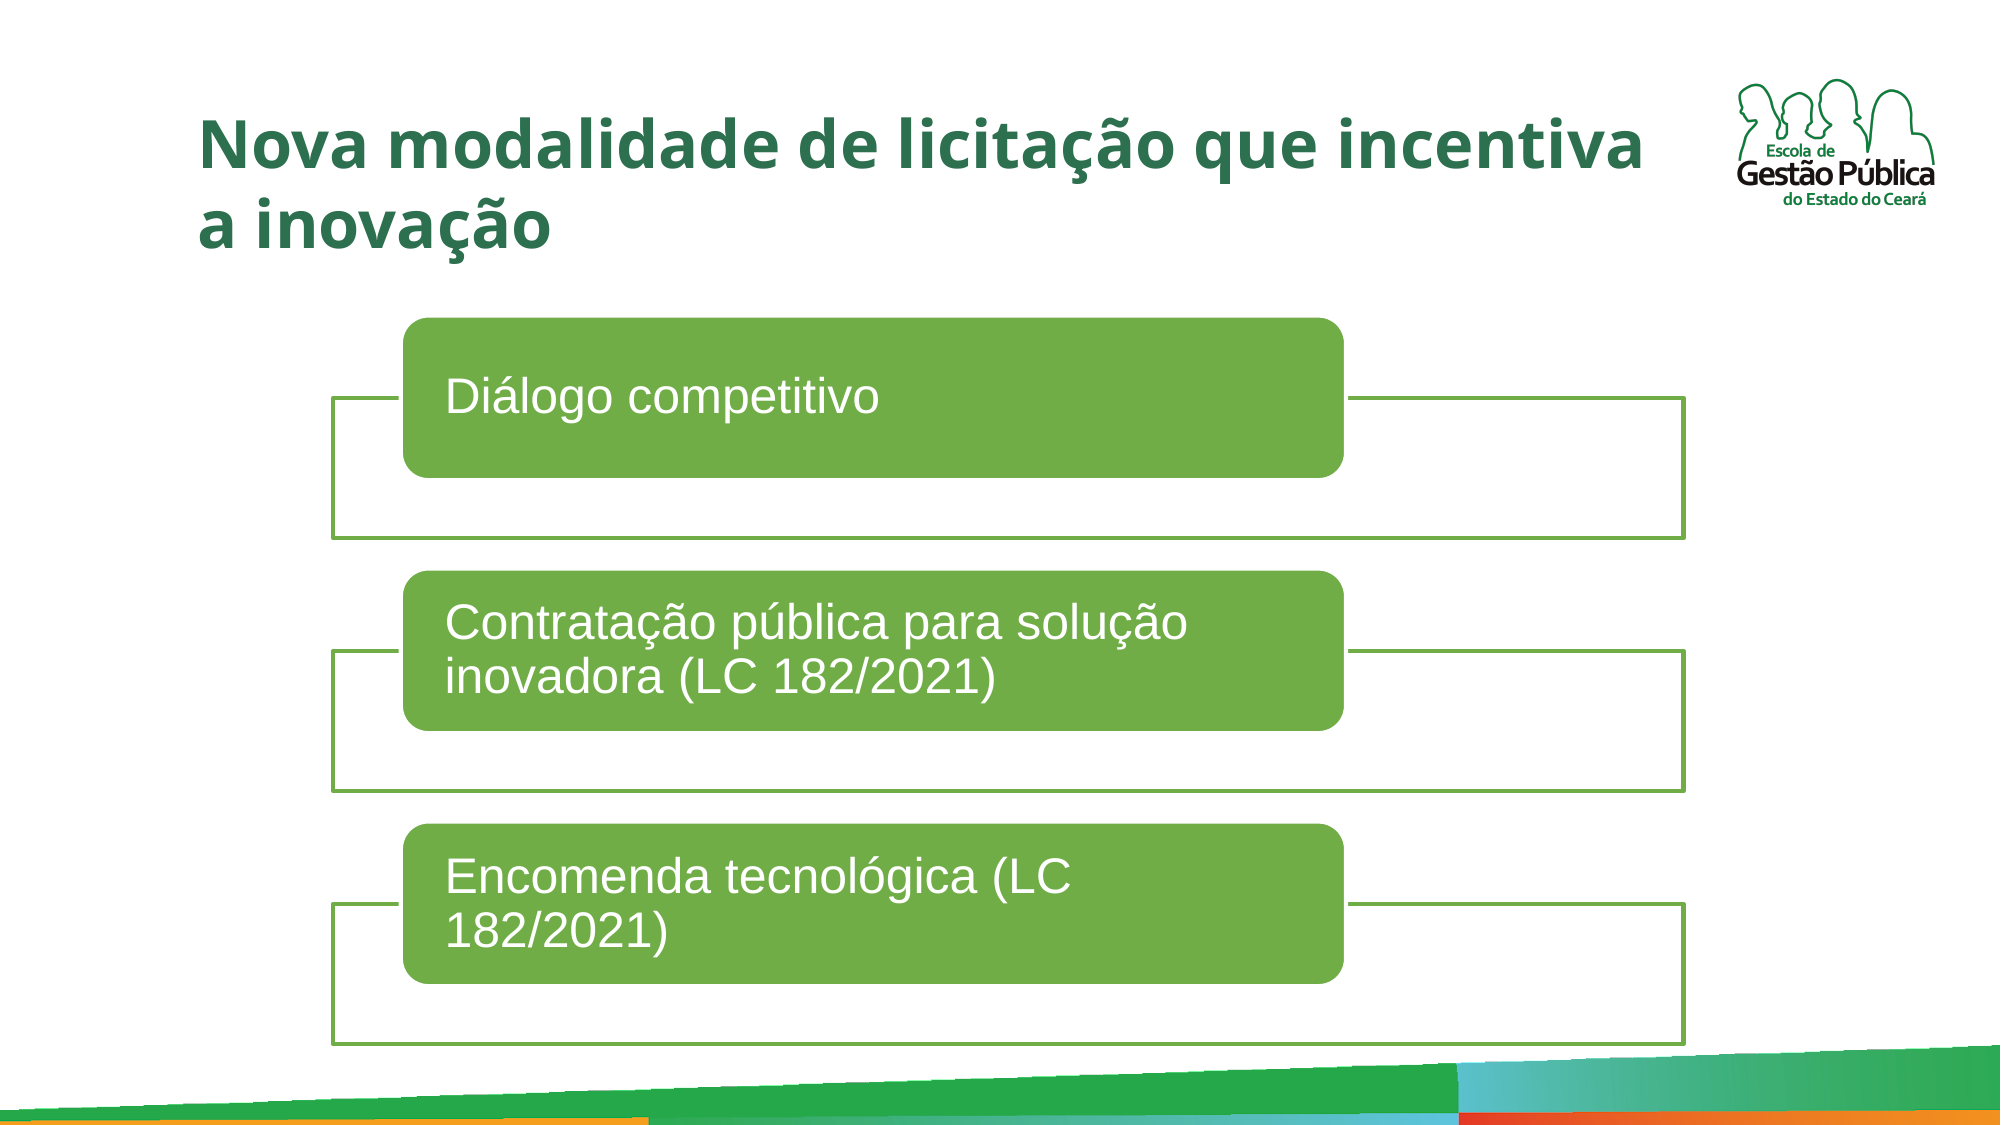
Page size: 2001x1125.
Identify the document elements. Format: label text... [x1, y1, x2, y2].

picture [1725, 31, 1947, 253]
text_box Contratação pública para solução inovadora (LC 182/2021) [408, 576, 1338, 726]
text_box Nova modalidade de licitação que incentiva a inovação [182, 94, 1684, 190]
text_box Diálogo competitivo [408, 323, 1338, 473]
text_box Encomenda tecnológica (LC 182/2021) [408, 829, 1338, 979]
text_box [333, 821, 1684, 1045]
picture [0, 1045, 2000, 1125]
text_box [333, 315, 1684, 539]
text_box [333, 568, 1684, 792]
